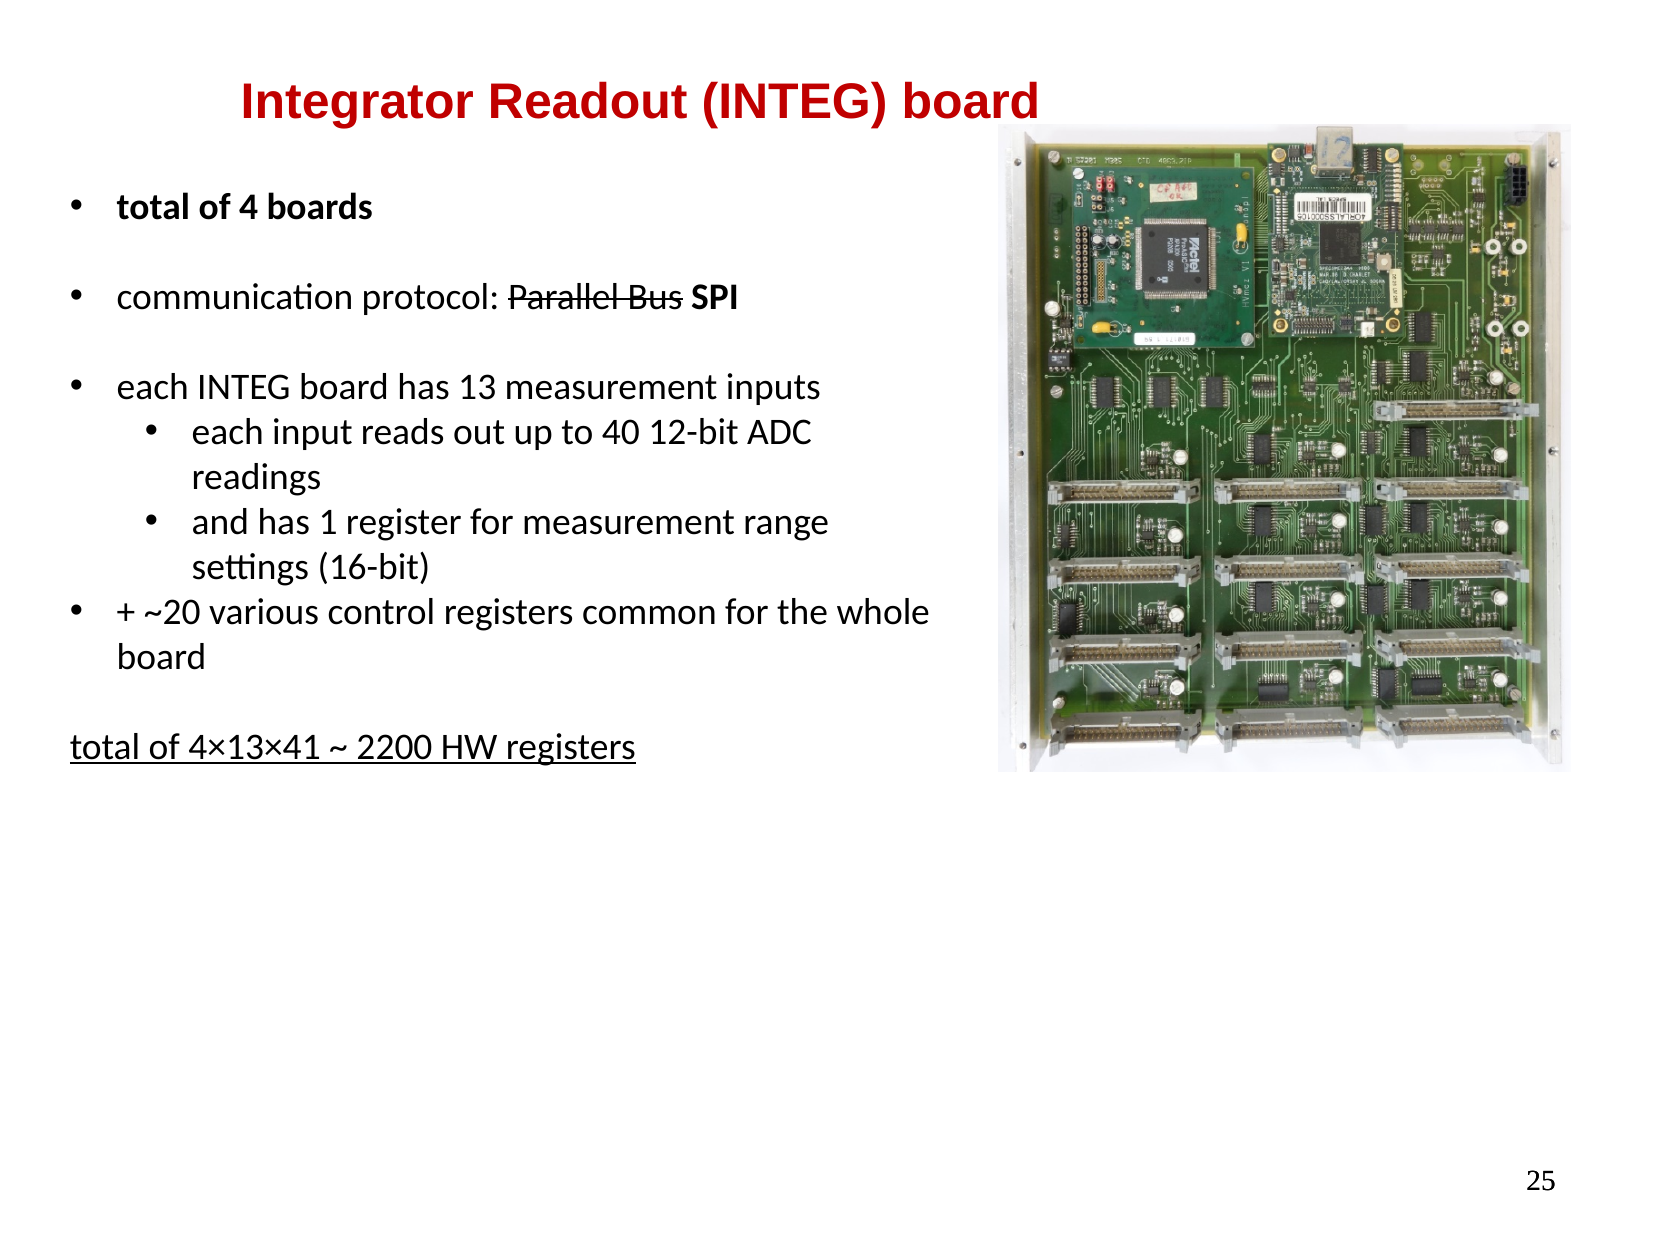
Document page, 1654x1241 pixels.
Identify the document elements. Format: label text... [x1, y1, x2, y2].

text_box Integrator Readout (INTEG) board [225, 60, 1056, 136]
text_box total of 4 boards communication protocol: Parallel Bus SPI each INTEG board has 13 measurement inputs each input reads out up to 40 12-bit ADC readings and has 1 register for measurement range settings (16-bit) + ~20 various control registers common for the whole board total of 4×13×41 ~ 2200 HW registers [55, 174, 965, 865]
picture [998, 124, 1571, 772]
slide_number <numéro> [1185, 1153, 1571, 1241]
